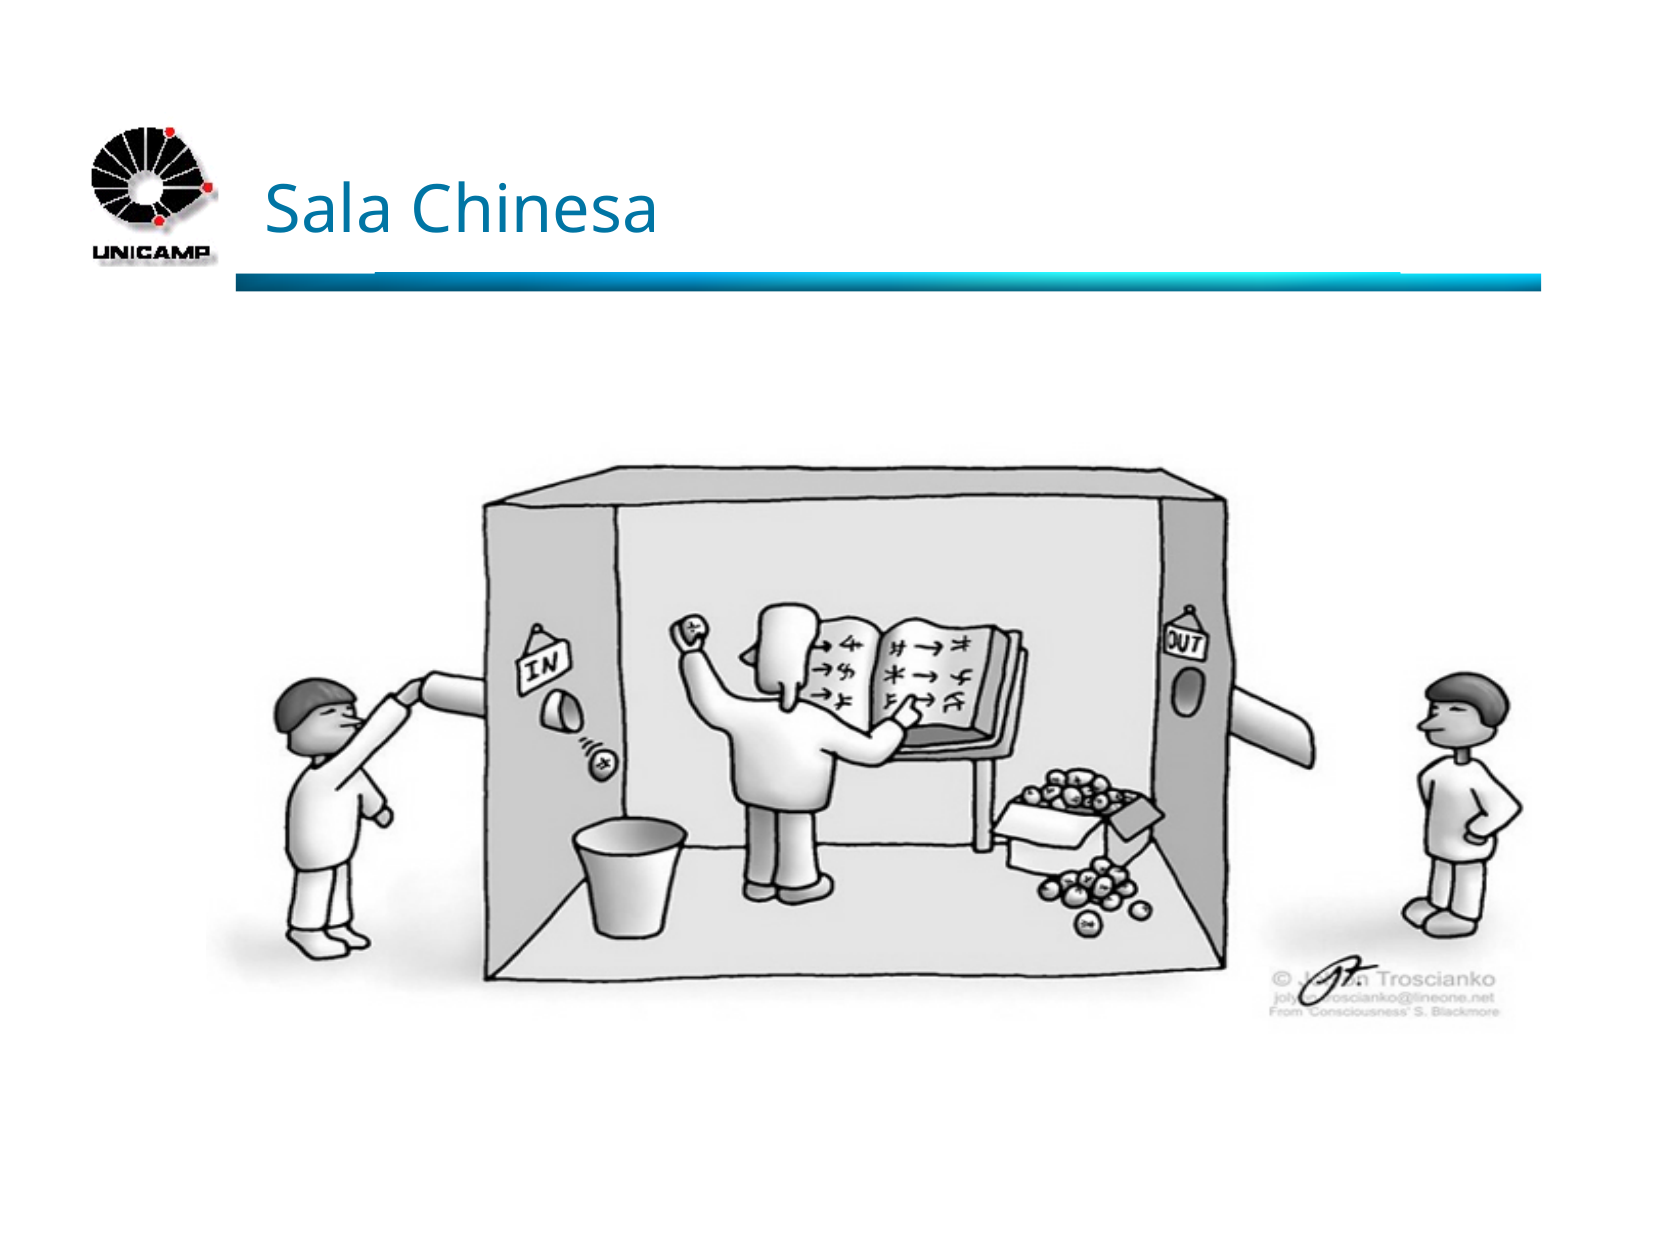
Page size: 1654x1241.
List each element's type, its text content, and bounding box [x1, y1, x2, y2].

picture [206, 442, 1536, 1034]
title Sala Chinesa [264, 42, 1534, 250]
picture [125, 272, 1654, 295]
